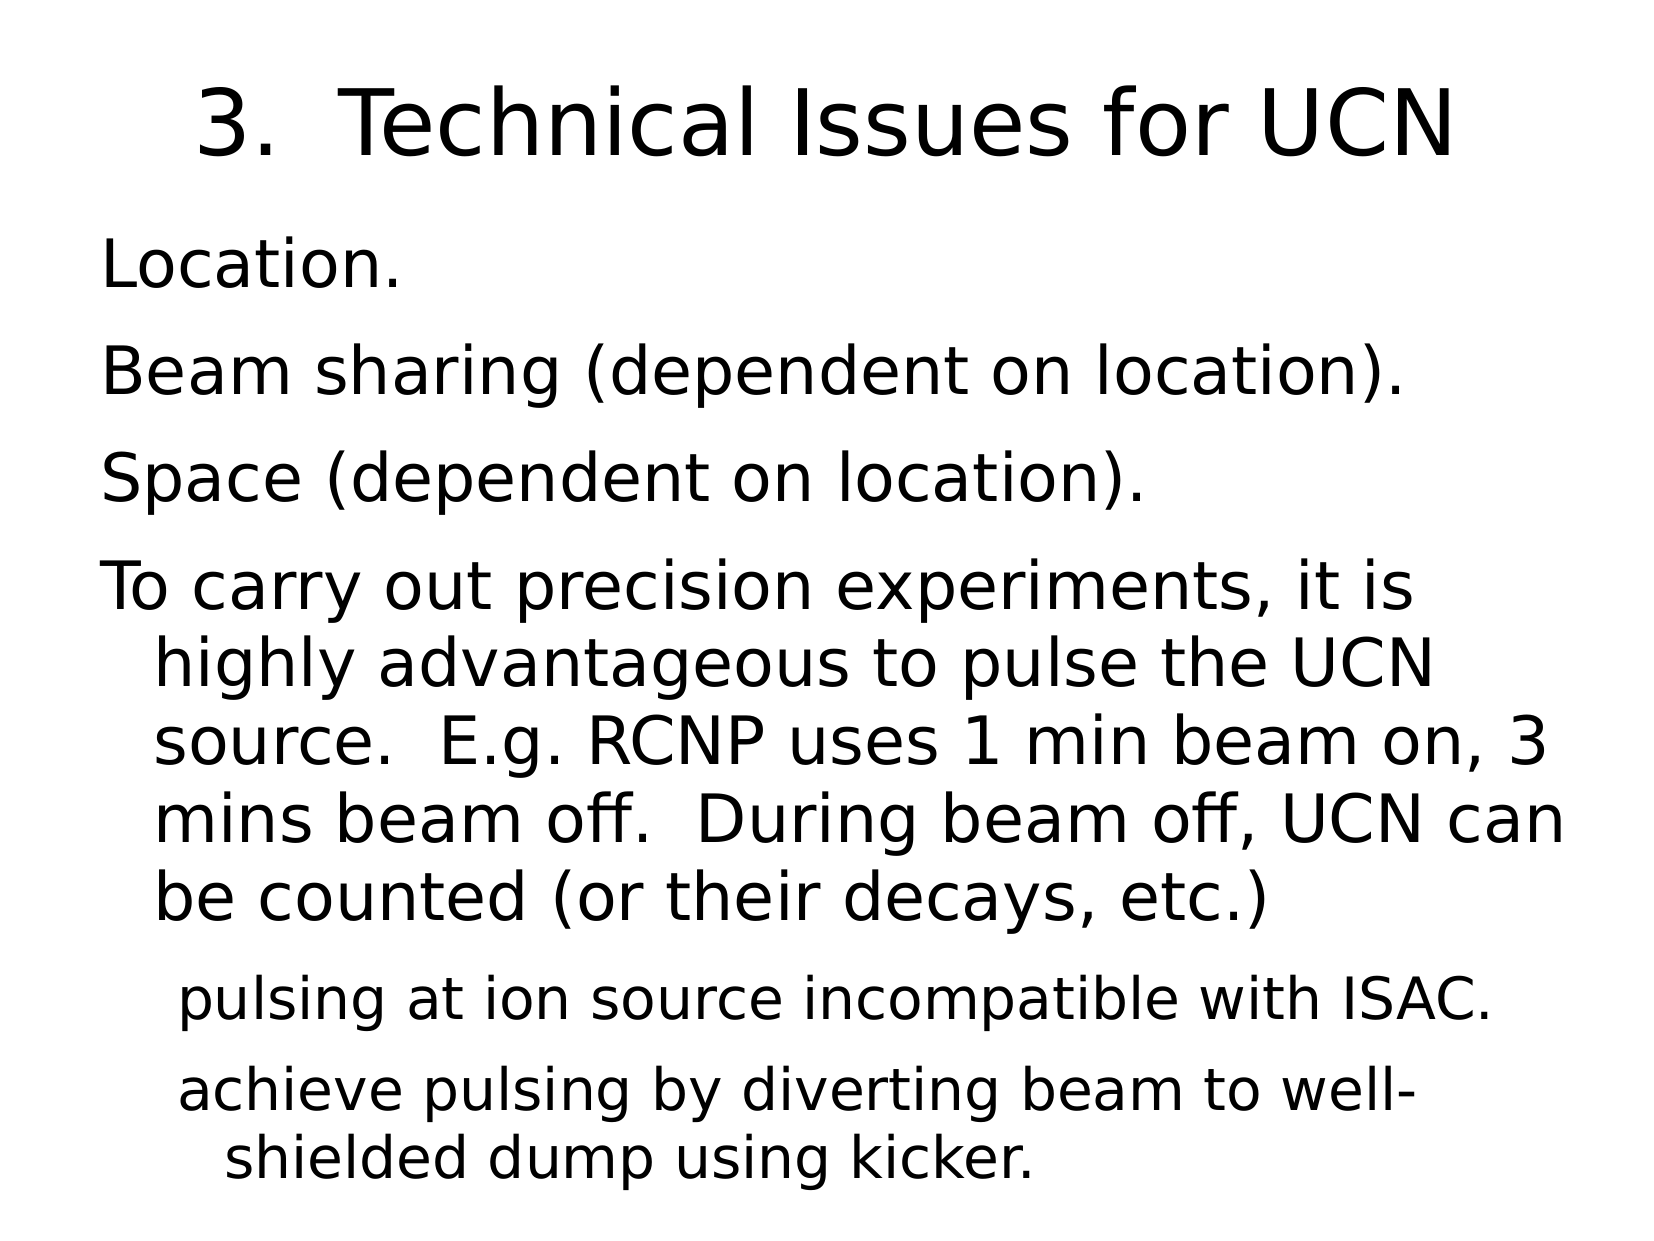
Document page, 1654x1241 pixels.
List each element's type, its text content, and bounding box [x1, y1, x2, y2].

title 3. Technical Issues for UCN [82, 27, 1571, 220]
list Location. Beam sharing (dependent on location). Space (dependent on location). To carry out precision experiments, it is highly advantageous to pulse the UCN source. E.g. RCNP uses 1 min beam on, 3 mins beam off. During beam off, UCN can be counted (or their decays, etc.) pulsing at ion source incompatible with ISAC. achieve pulsing by diverting beam to well-shielded dump using kicker. [82, 225, 1571, 1193]
